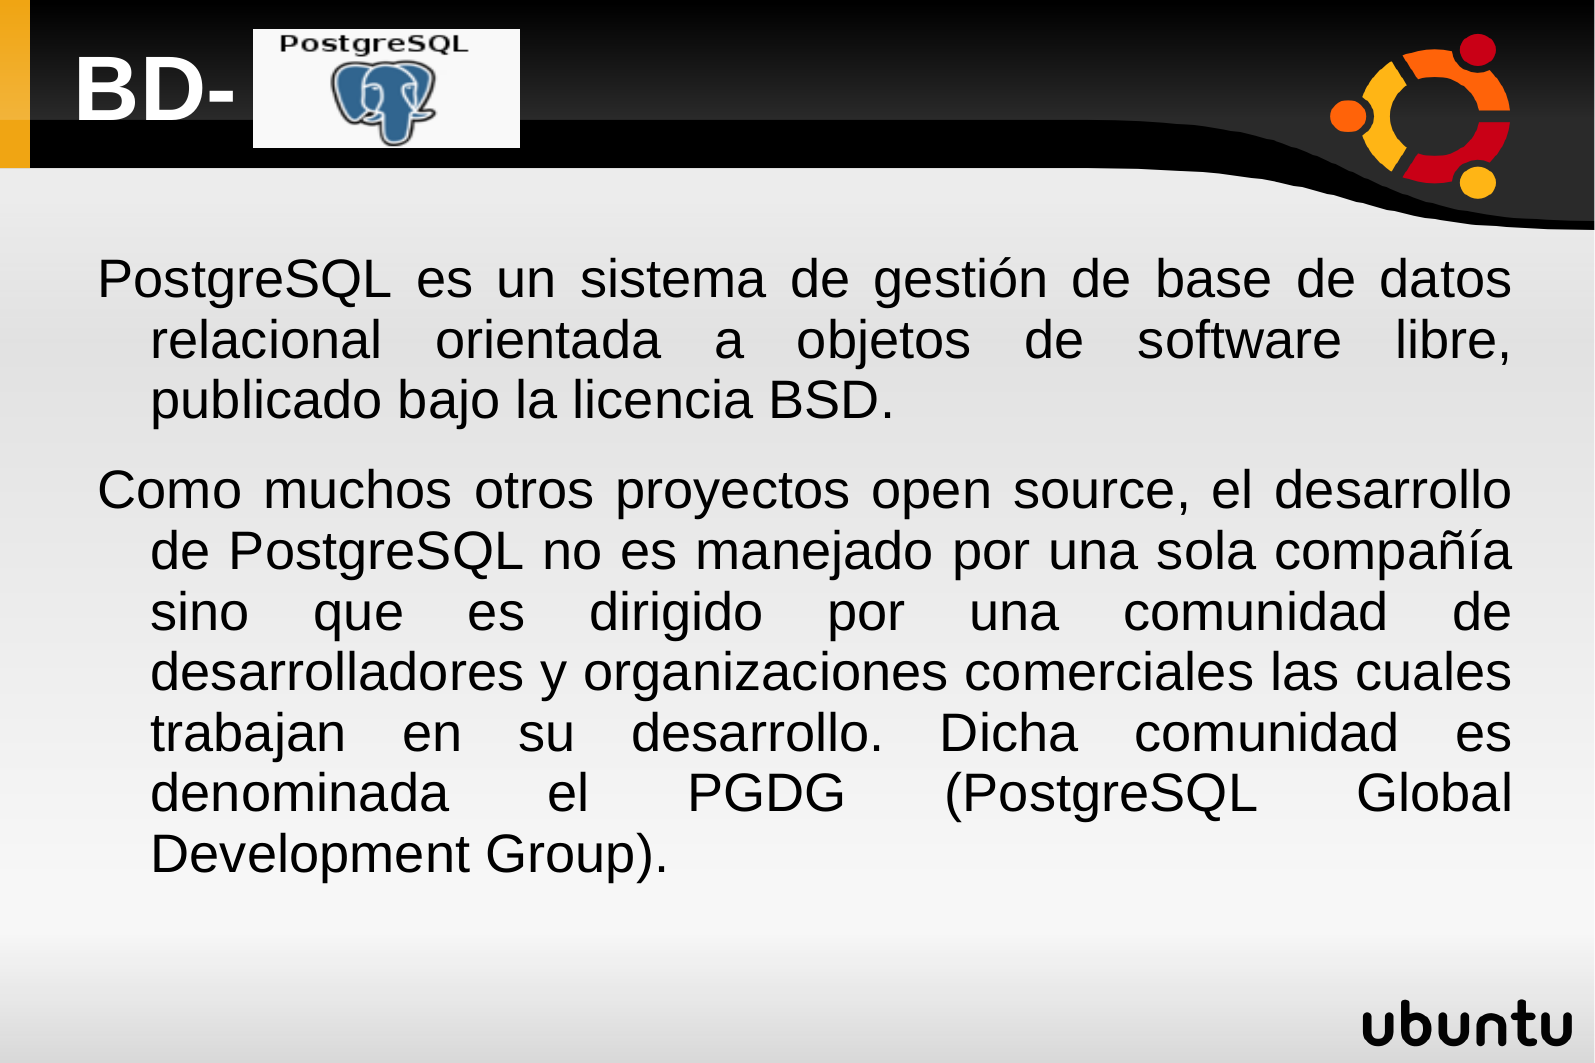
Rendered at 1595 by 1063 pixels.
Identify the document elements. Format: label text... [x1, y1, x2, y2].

title BD- [74, 7, 1510, 171]
list PostgreSQL es un sistema de gestión de base de datos relacional orientada a objetos de software libre, publicado bajo la licencia BSD. Como muchos otros proyectos open source, el desarrollo de PostgreSQL no es manejado por una sola compañía sino que es dirigido por una comunidad de desarrolladores y organizaciones comerciales las cuales trabajan en su desarrollo. Dicha comunidad es denominada el PGDG (PostgreSQL Global Development Group). [79, 248, 1515, 951]
picture [0, 0, 1595, 1063]
